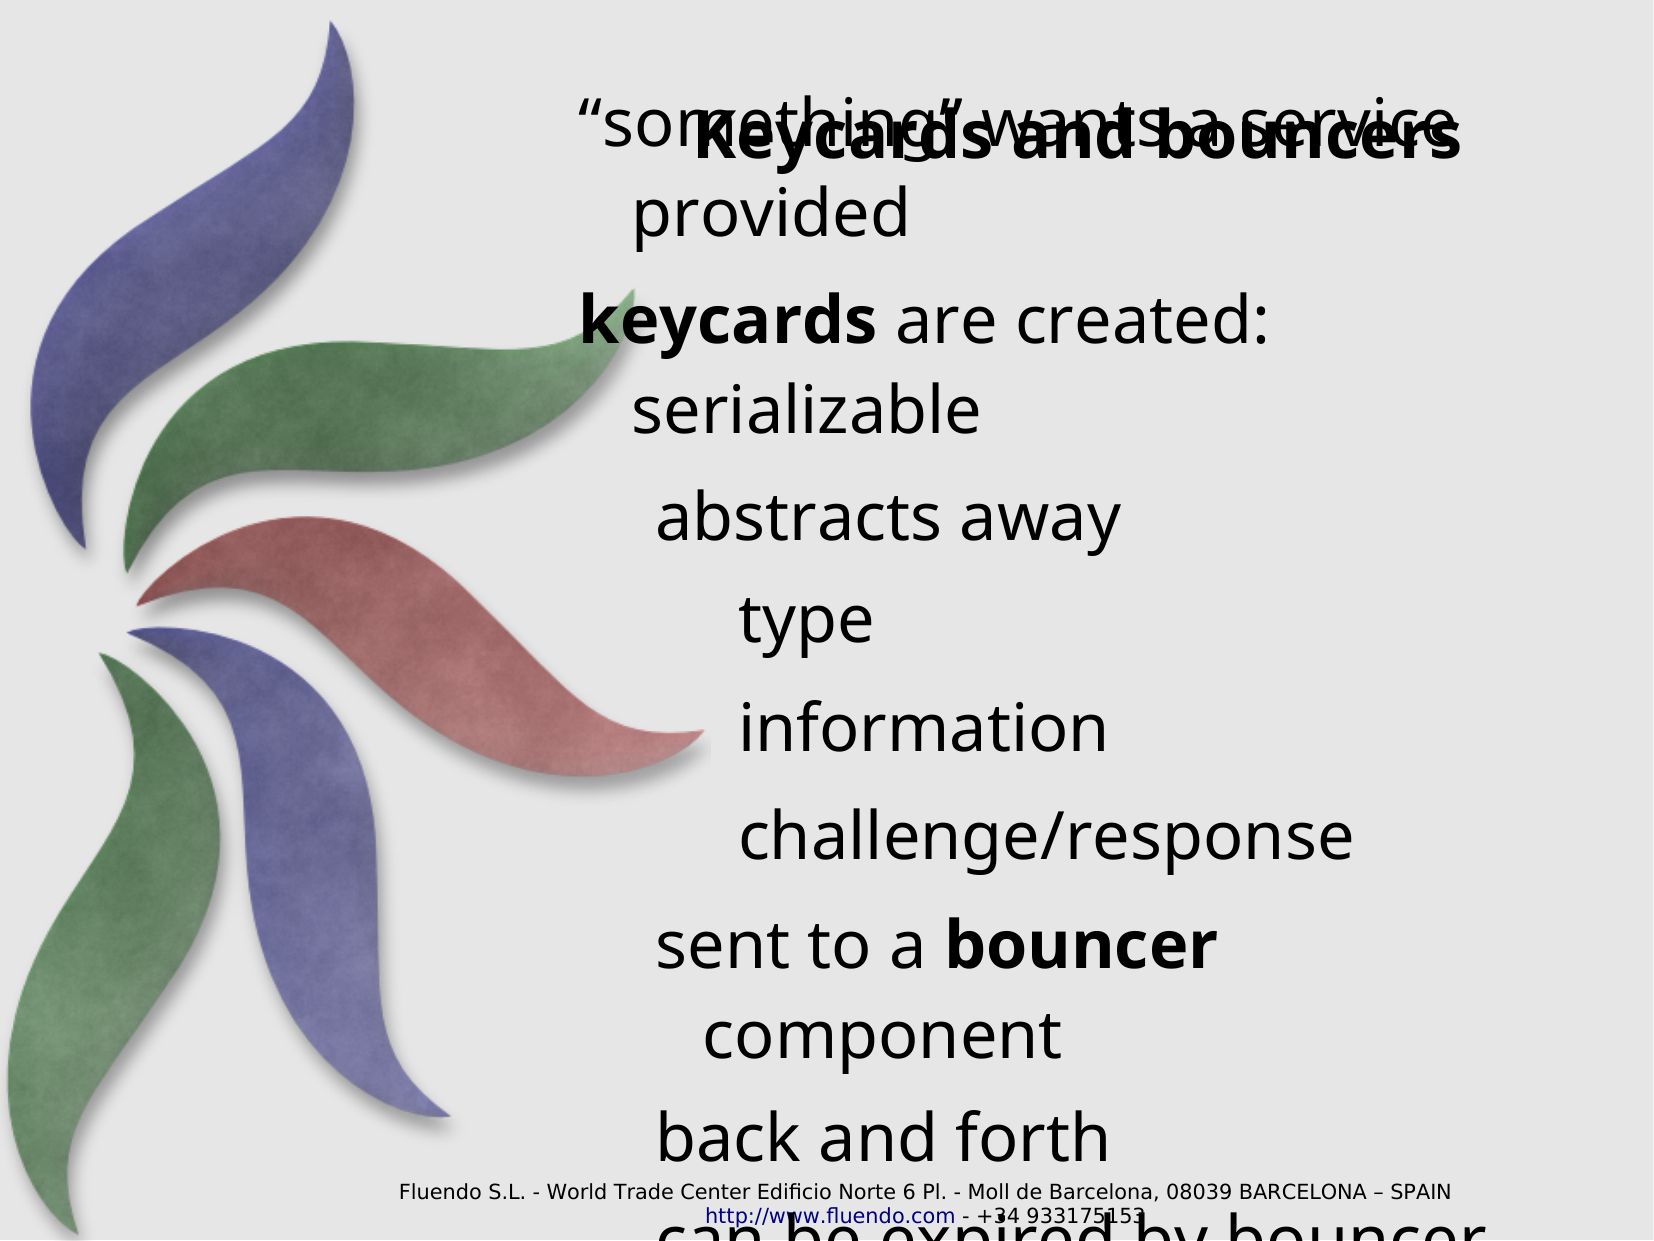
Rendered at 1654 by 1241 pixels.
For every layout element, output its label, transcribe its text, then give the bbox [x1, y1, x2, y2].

list “something” wants a service provided keycards are created: serializable abstracts away type information challenge/response sent to a bouncer component back and forth can be expired by bouncer [560, 176, 1595, 1182]
picture [0, 0, 711, 1241]
title Keycards and bouncers [560, 58, 1595, 176]
